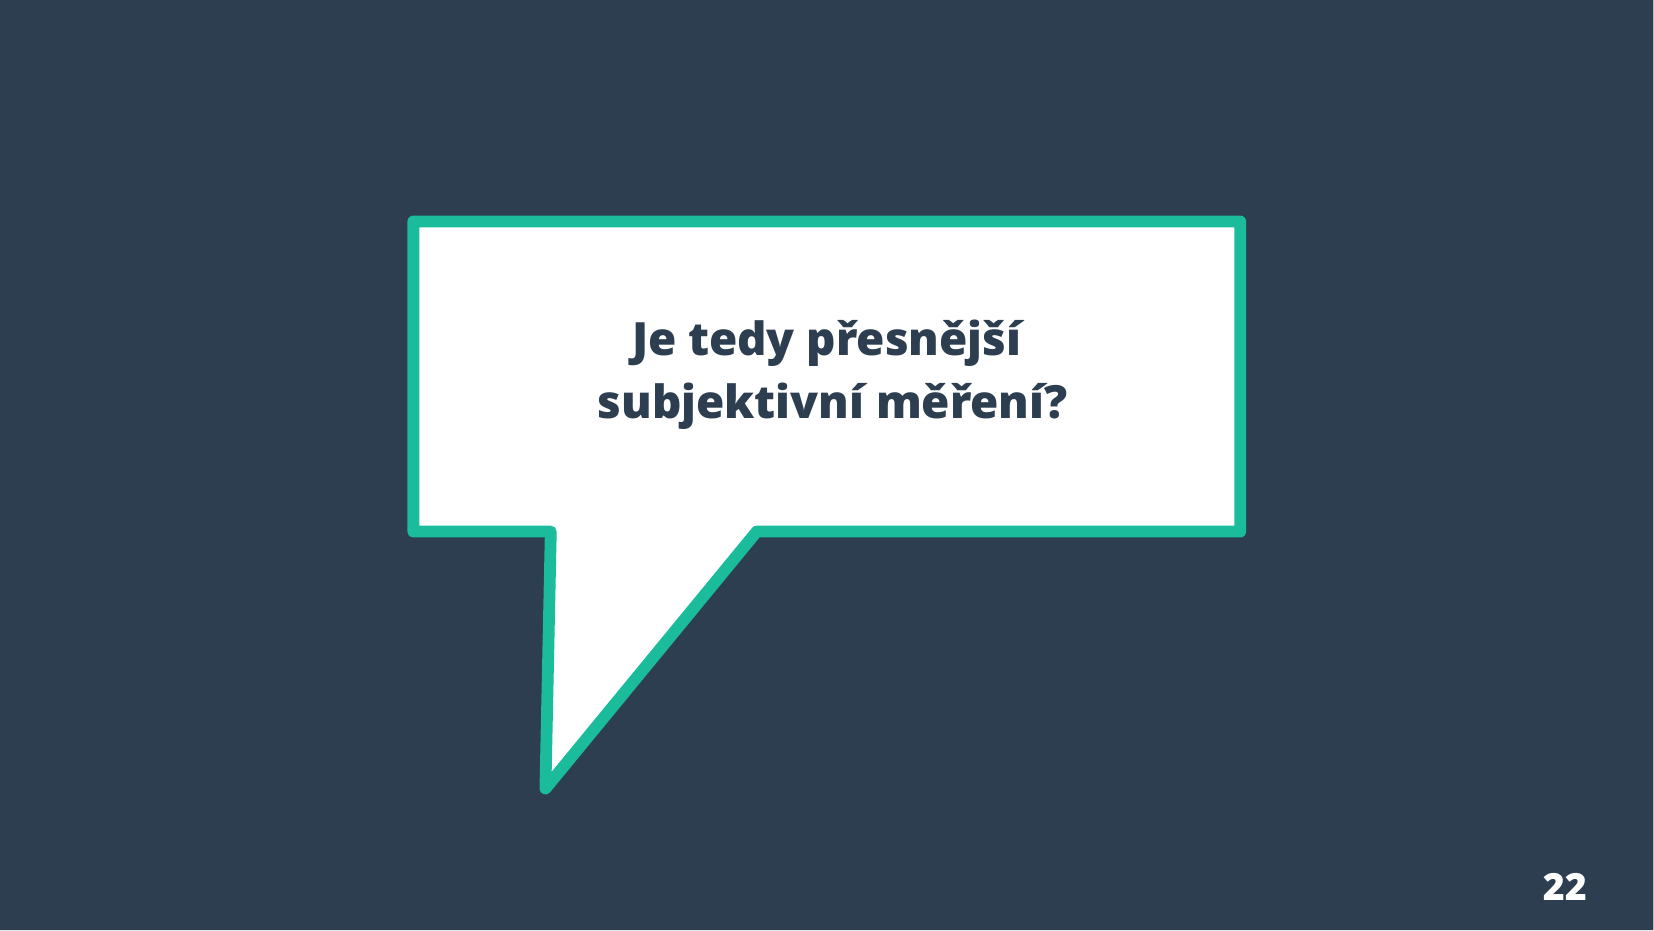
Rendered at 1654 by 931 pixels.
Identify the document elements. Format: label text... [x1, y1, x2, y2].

title Je tedy přesnější subjektivní měření? [442, 236, 1211, 502]
